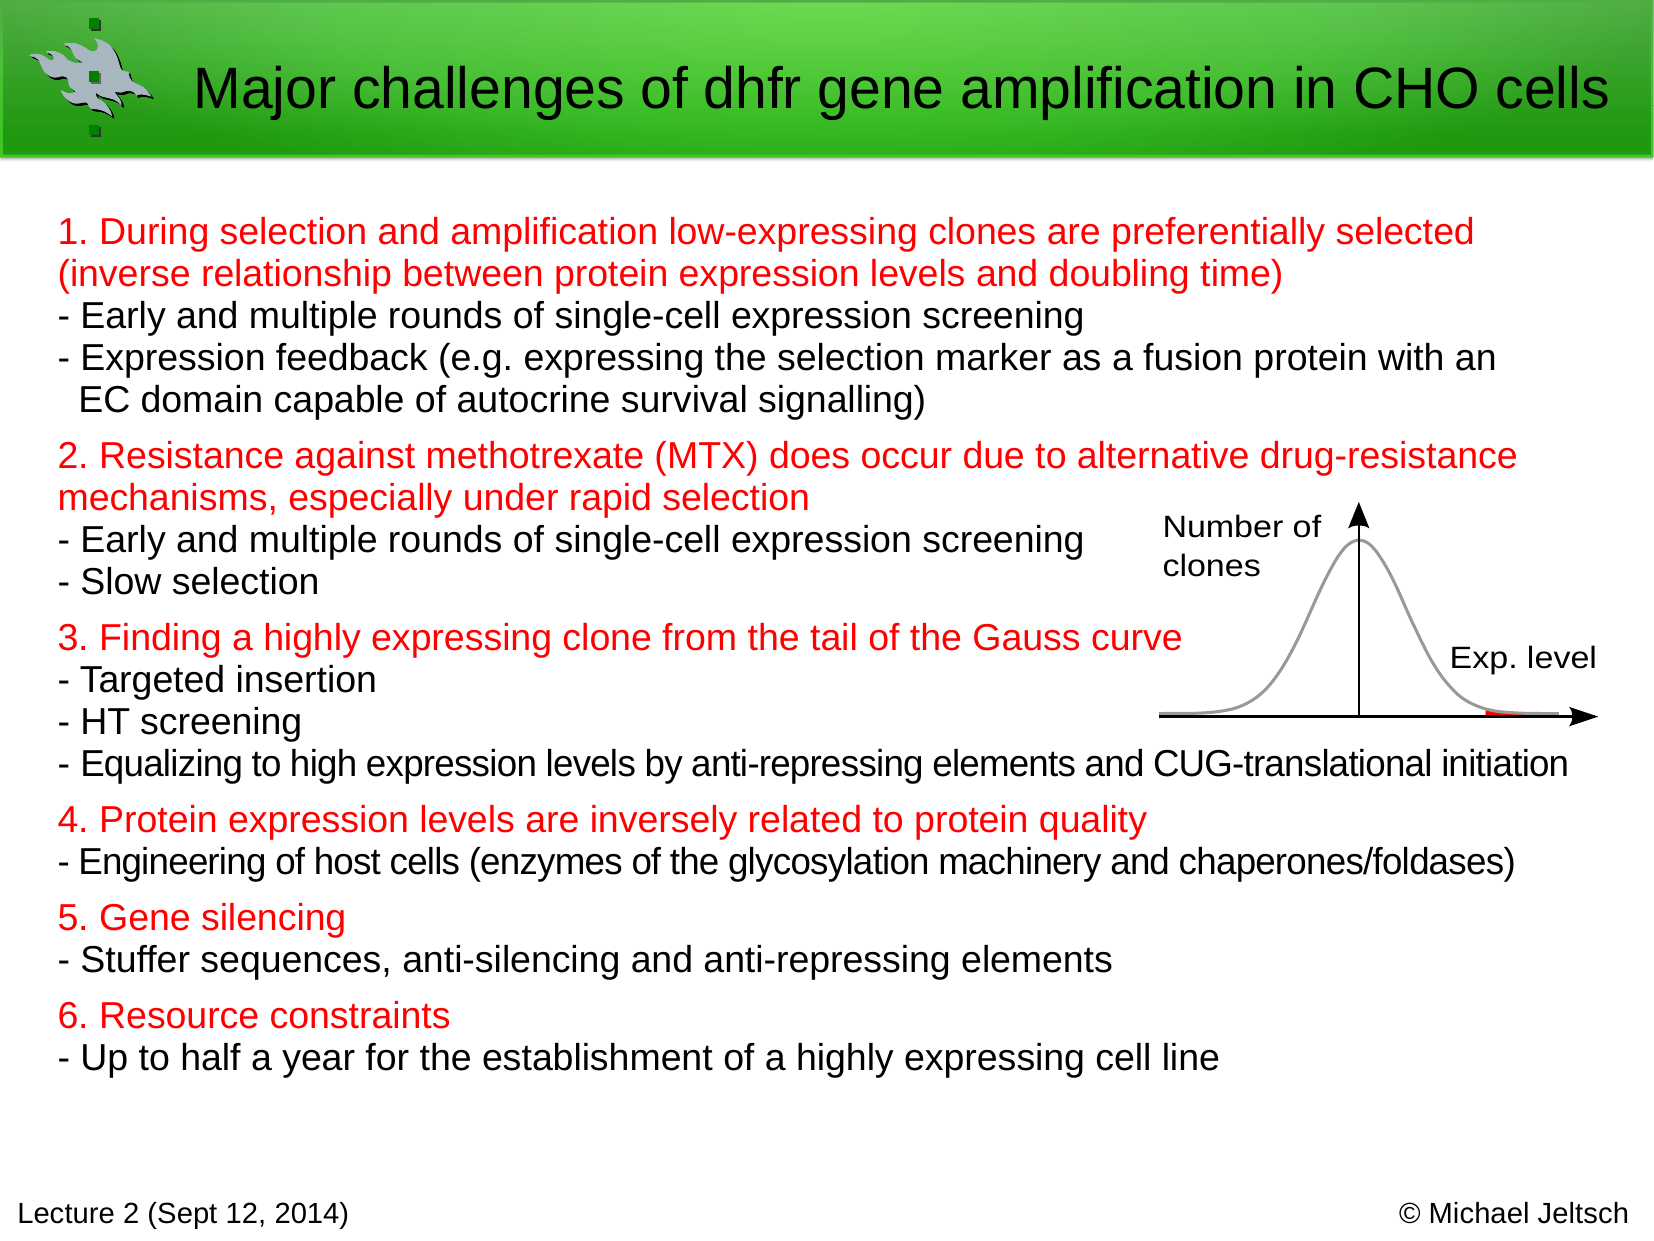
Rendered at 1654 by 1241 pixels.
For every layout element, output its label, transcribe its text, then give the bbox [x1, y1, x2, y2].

text_box 1. During selection and amplification low-expressing clones are preferentially selected (inverse relationship between protein expression levels and doubling time) - Early and multiple rounds of single-cell expression screening - Expression feedback (e.g. expressing the selection marker as a fusion protein with an EC domain capable of autocrine survival signalling) 2. Resistance against methotrexate (MTX) does occur due to alternative drug-resistance mechanisms, especially under rapid selection - Early and multiple rounds of single-cell expression screening - Slow selection 3. Finding a highly expressing clone from the tail of the Gauss curve - Targeted insertion - HT screening - Equalizing to high expression levels by anti-repressing elements and CUG-translational initiation 4. Protein expression levels are inversely related to protein quality - Engineering of host cells (enzymes of the glycosylation machinery and chaperones/foldases) 5. Gene silencing - Stuffer sequences, anti-silencing and anti-repressing elements 6. Resource constraints - Up to half a year for the establishment of a highly expressing cell line [42, 203, 1602, 1192]
title Major challenges of dhfr gene amplification in CHO cells [165, 35, 1619, 142]
